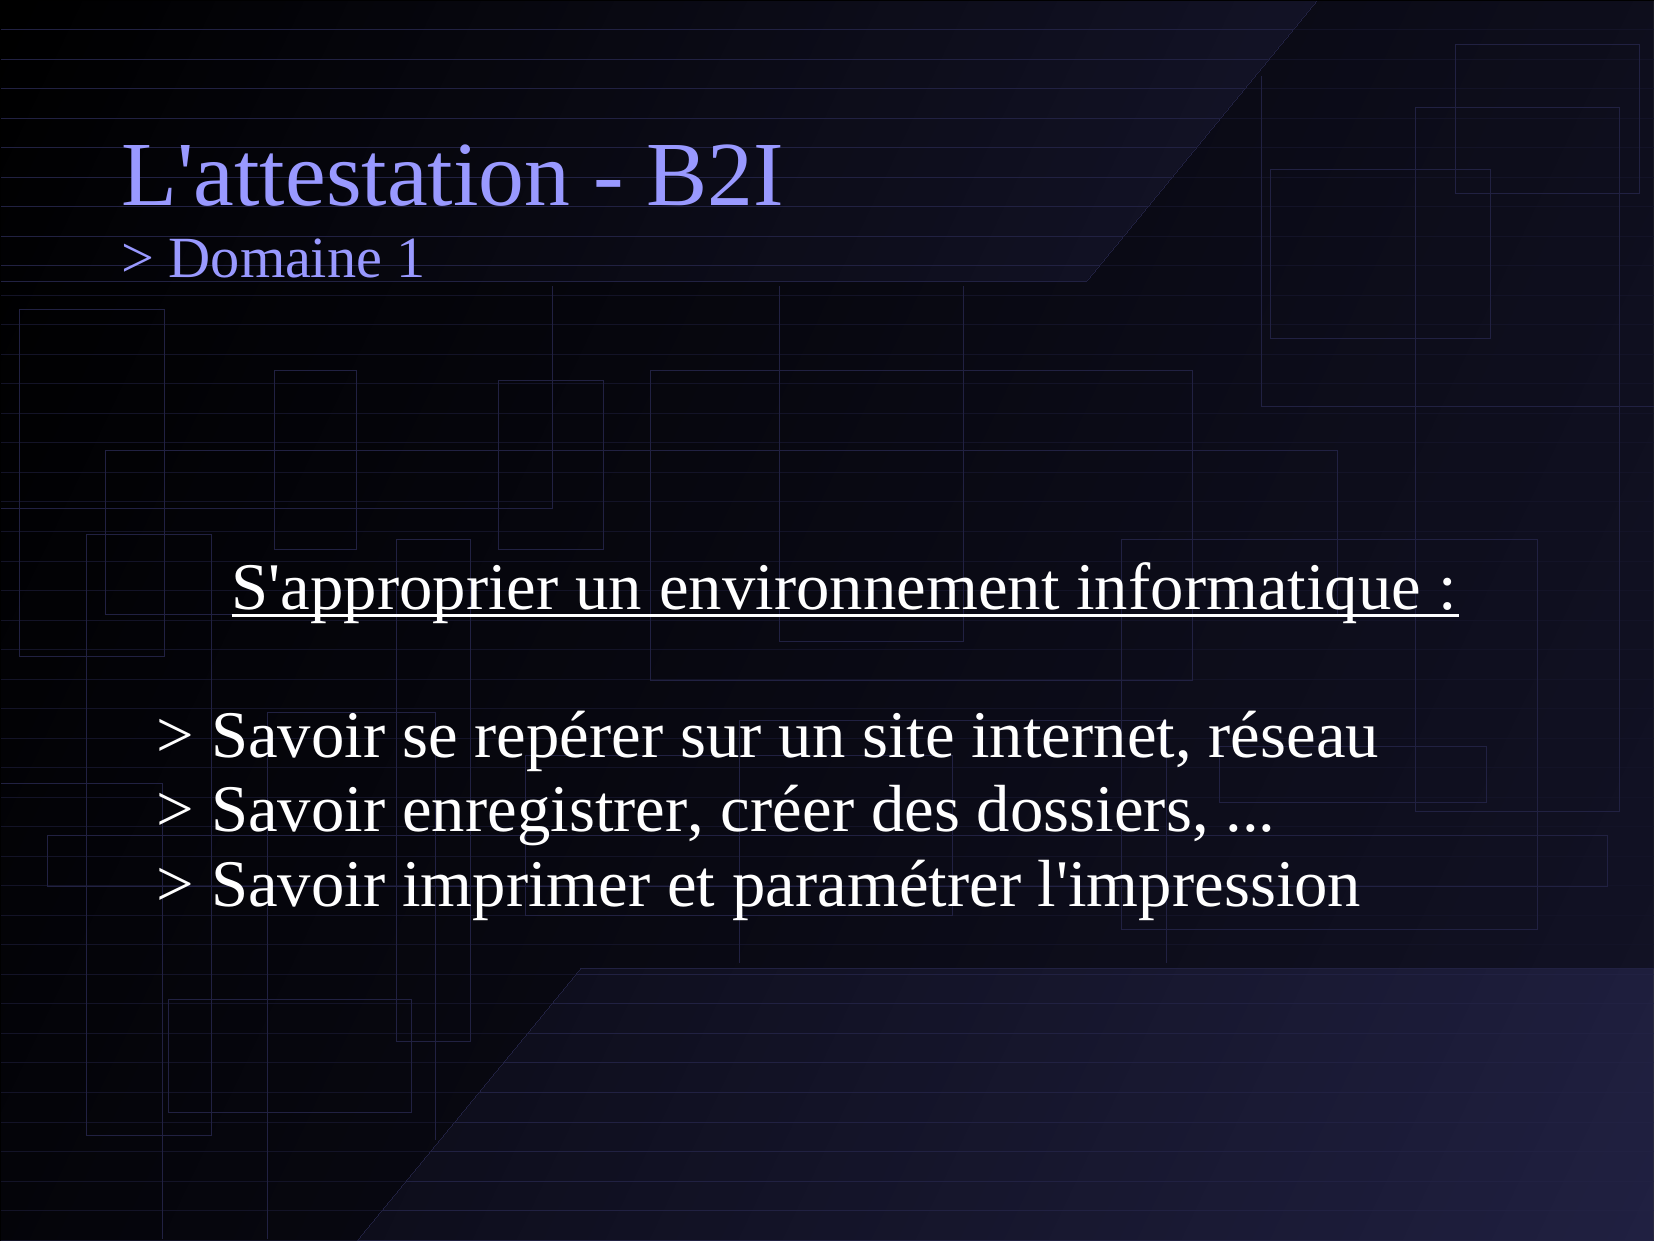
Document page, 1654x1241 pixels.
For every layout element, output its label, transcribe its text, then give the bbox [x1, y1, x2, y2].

title L'attestation - B2I > Domaine 1 [121, 102, 1534, 311]
subtitle S'approprier un environnement informatique : > Savoir se repérer sur un site internet, réseau > Savoir enregistrer, créer des dossiers, ... > Savoir imprimer et paramétrer l'impression [121, 344, 1534, 1127]
